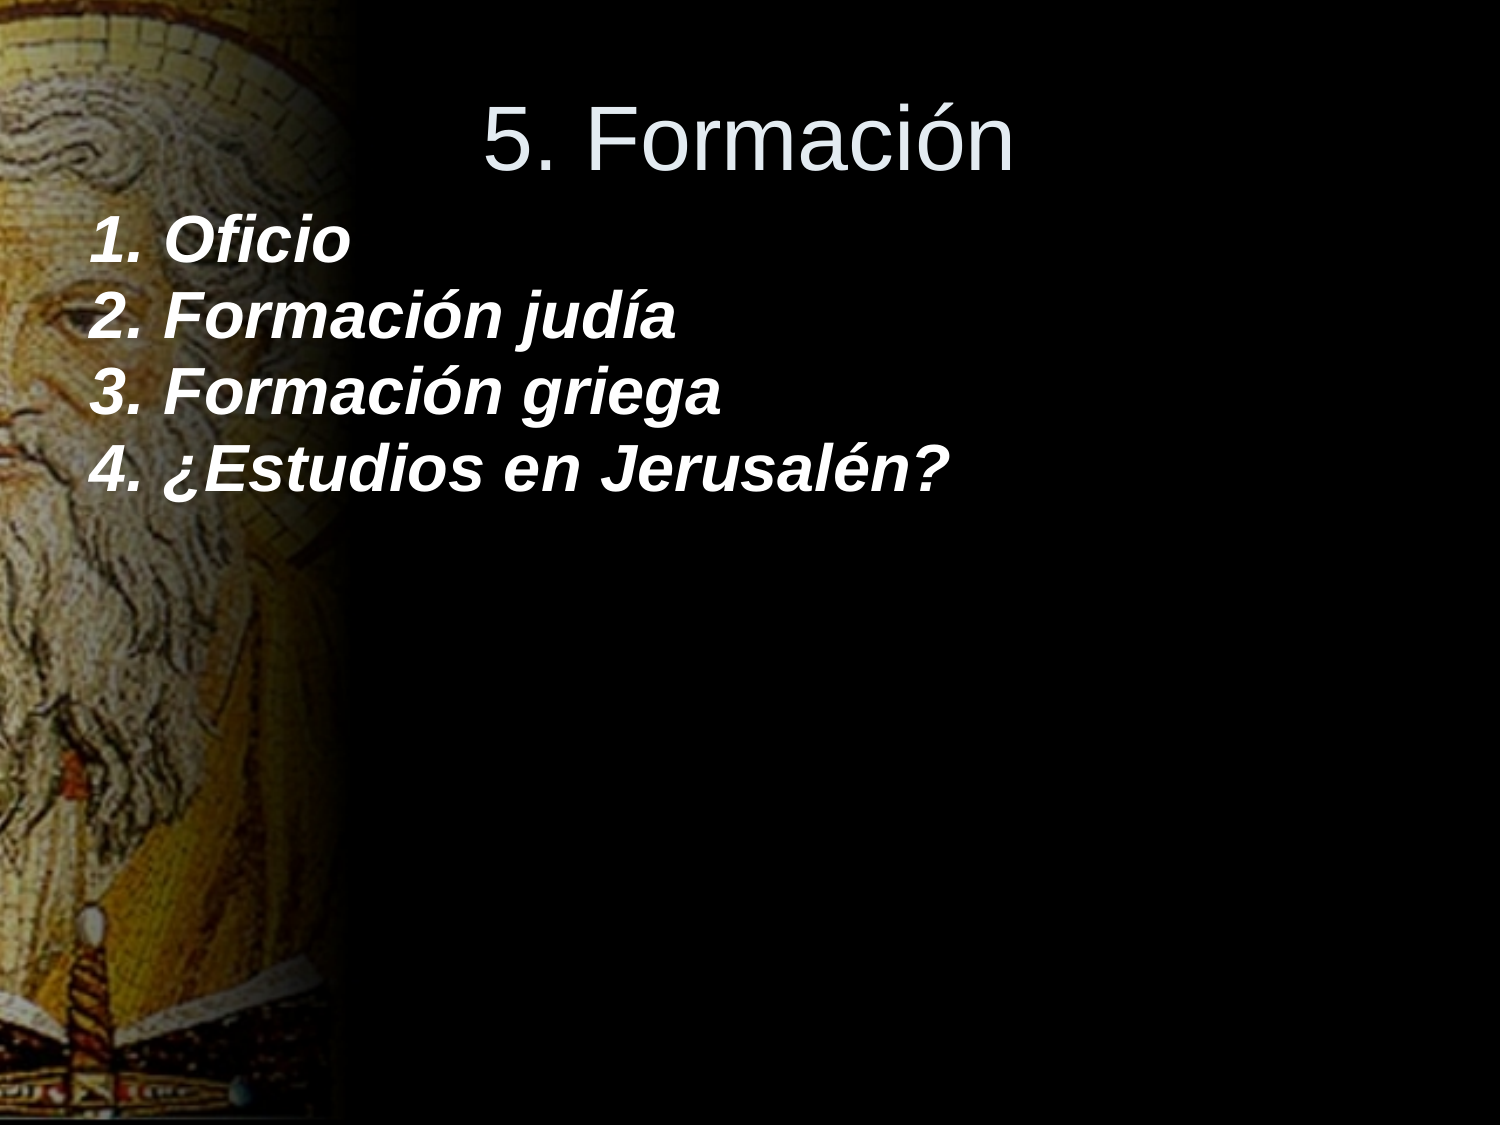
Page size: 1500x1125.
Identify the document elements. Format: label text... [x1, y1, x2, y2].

picture [0, 0, 1500, 1125]
title 5. Formación [75, 45, 1426, 233]
list Oficio Formación judía Formación griega ¿Estudios en Jerusalén? [74, 206, 1424, 1123]
